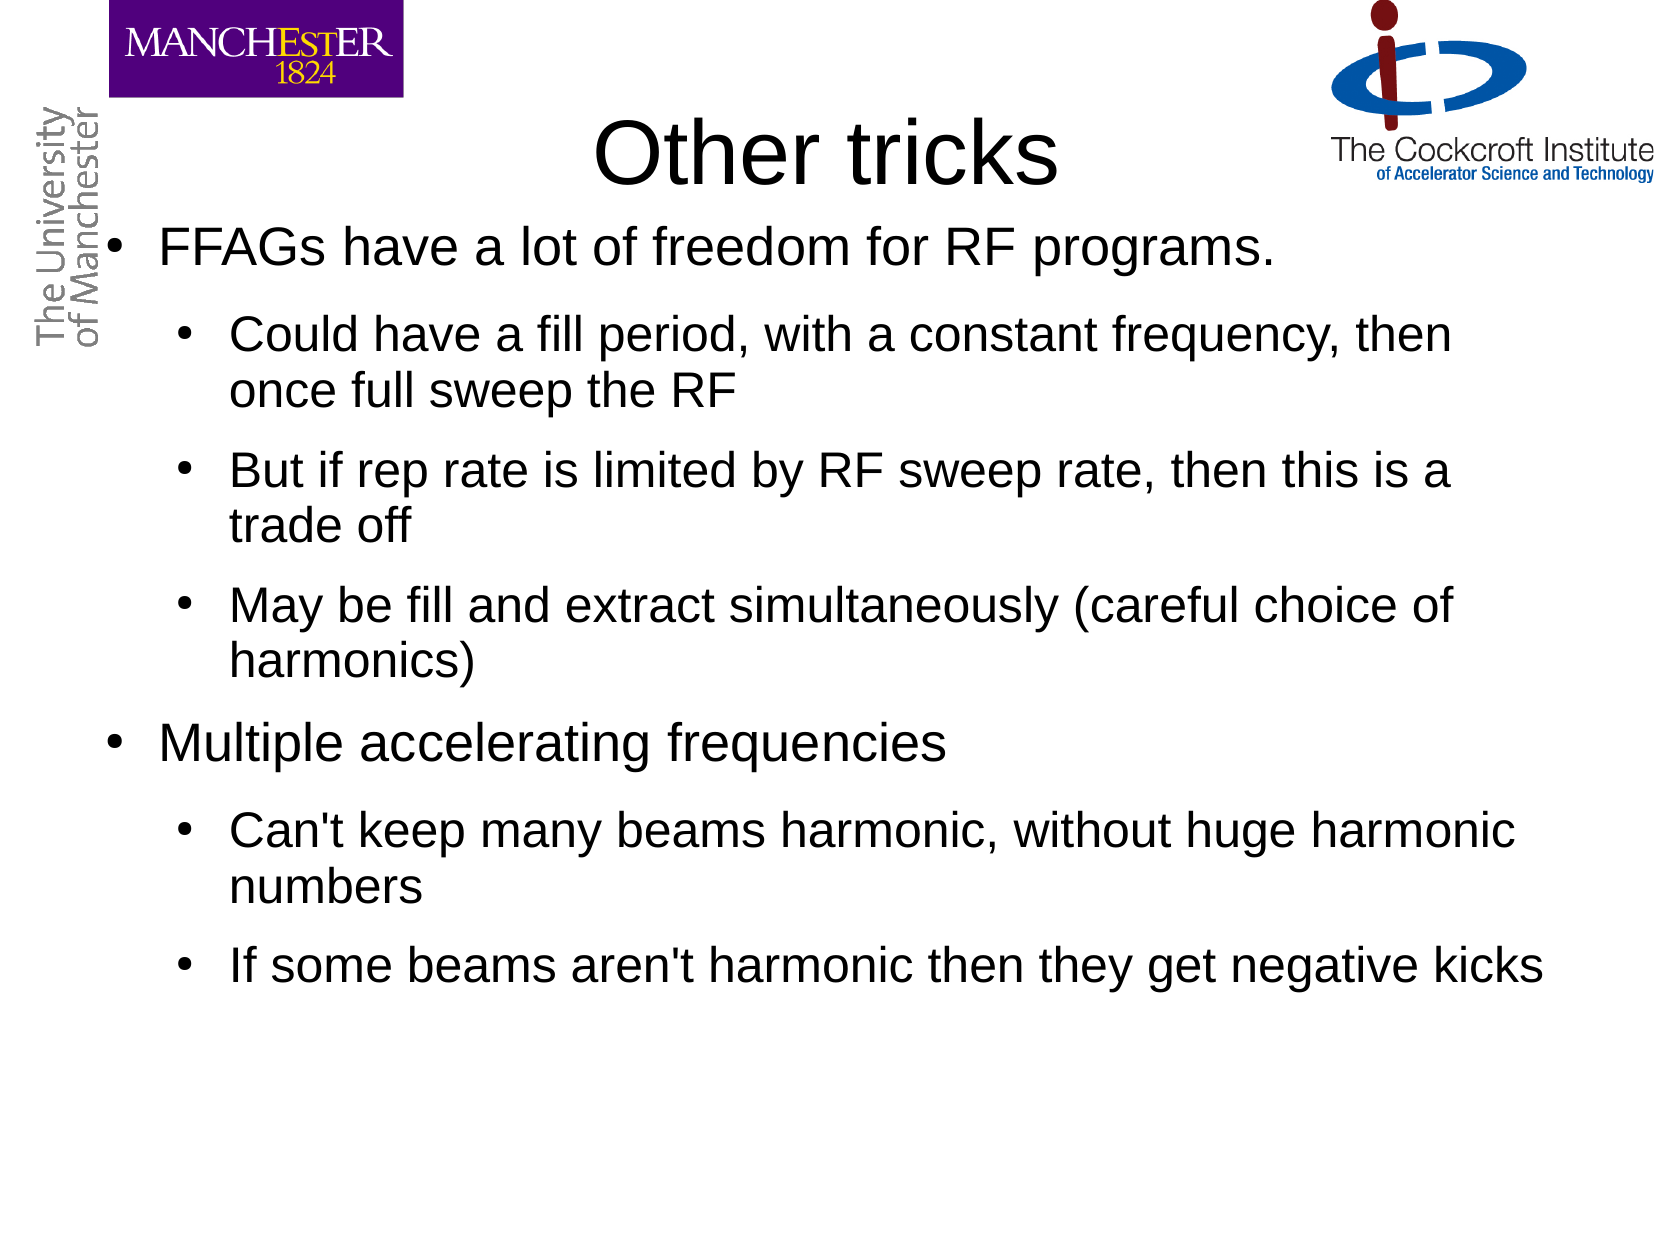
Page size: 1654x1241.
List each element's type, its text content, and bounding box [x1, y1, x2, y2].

list FFAGs have a lot of freedom for RF programs. Could have a fill period, with a constant frequency, then once full sweep the RF But if rep rate is limited by RF sweep rate, then this is a trade off May be fill and extract simultaneously (careful choice of harmonics) Multiple accelerating frequencies Can't keep many beams harmonic, without huge harmonic numbers If some beams aren't harmonic then they get negative kicks [87, 216, 1576, 1241]
picture [1331, 0, 1654, 183]
picture [0, 0, 404, 347]
title Other tricks [82, 49, 1571, 257]
